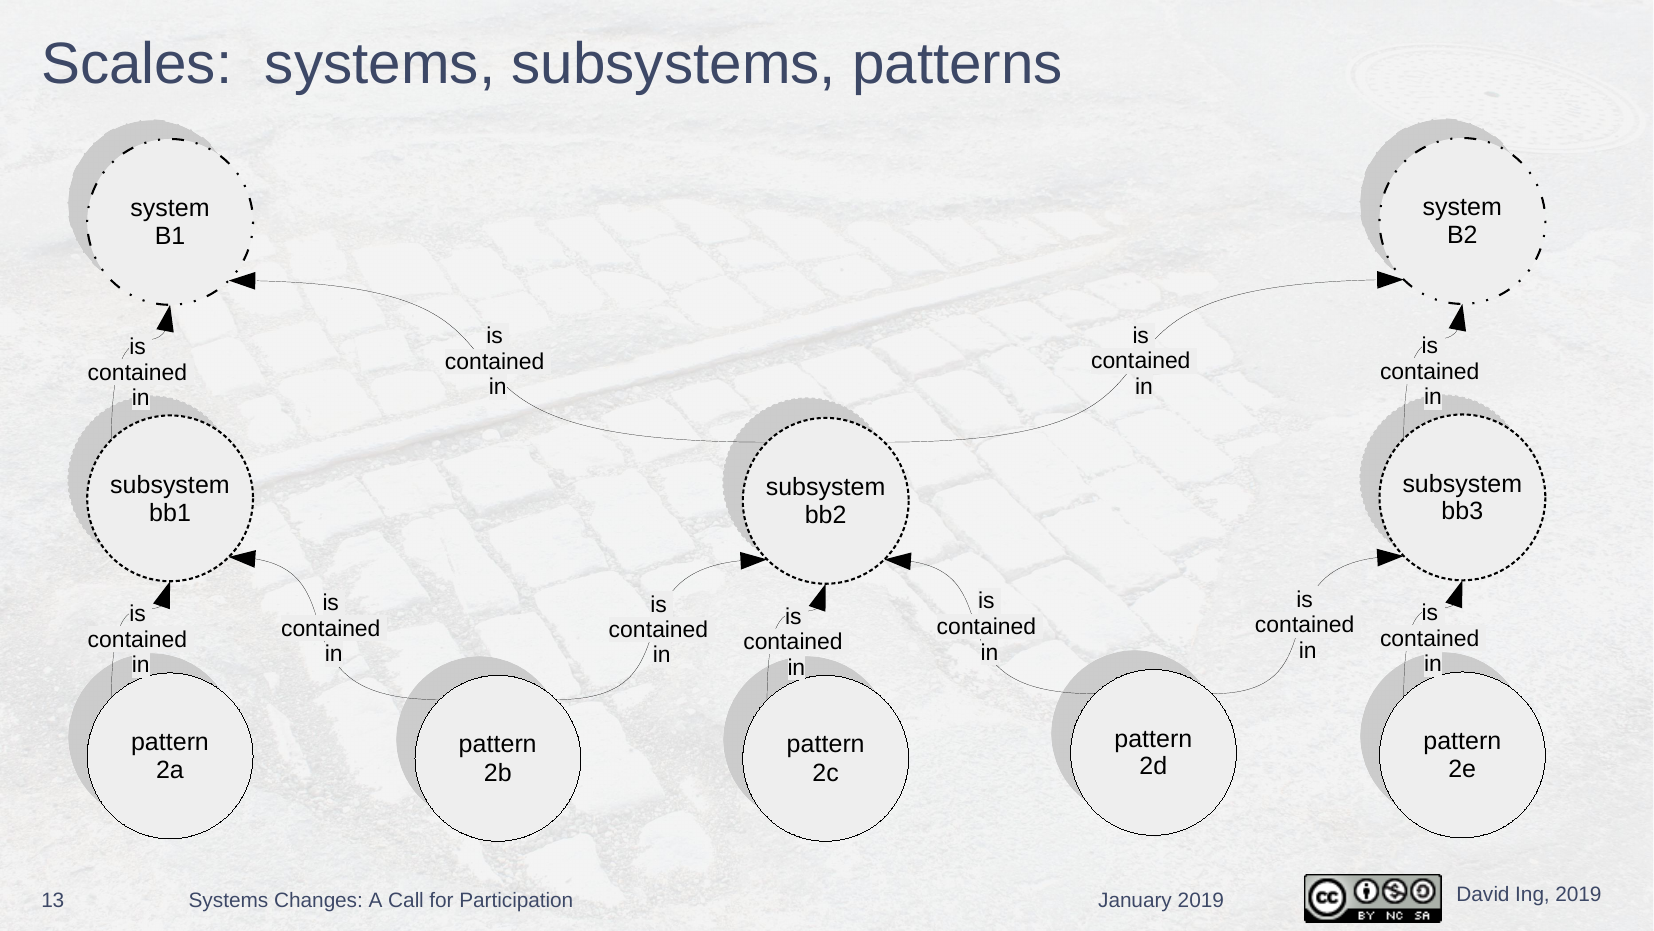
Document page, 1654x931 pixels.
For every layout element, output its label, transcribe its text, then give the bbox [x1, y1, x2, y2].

text_box subsystem bb3 [1379, 414, 1546, 581]
text_box subsystem bb2 [742, 417, 909, 584]
text_box system B1 [87, 138, 254, 305]
text_box pattern 2d [1070, 669, 1237, 836]
text_box system B2 [1379, 138, 1546, 304]
text_box pattern 2a [87, 672, 254, 839]
text_box pattern 2b [414, 675, 581, 842]
text_box subsystem bb1 [87, 415, 254, 582]
text_box pattern 2c [742, 675, 909, 842]
picture [0, 0, 1654, 931]
title Scales: systems, subsystems, patterns [41, 30, 1613, 126]
text_box pattern 2e [1379, 671, 1546, 838]
